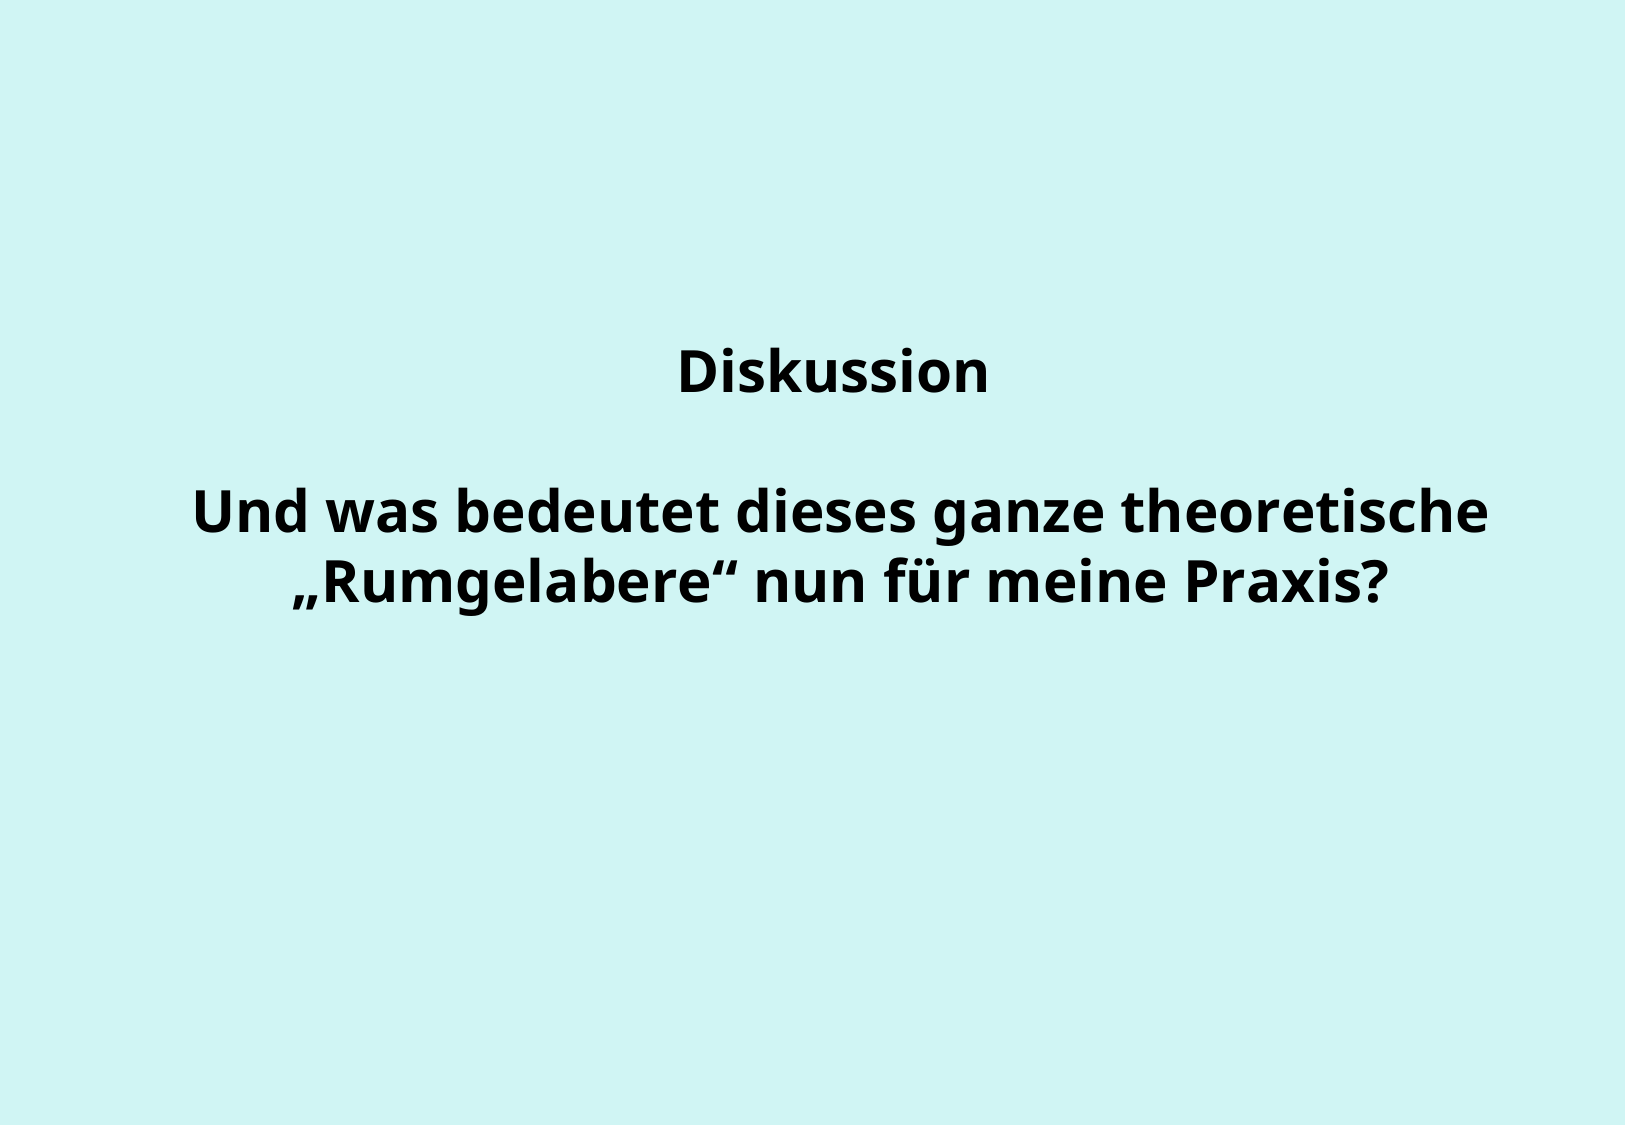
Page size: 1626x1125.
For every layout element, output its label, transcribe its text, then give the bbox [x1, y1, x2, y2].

title Diskussion Und was bedeutet dieses ganze theoretische „Rumgelabere“ nun für meine Praxis? [174, 326, 1508, 443]
